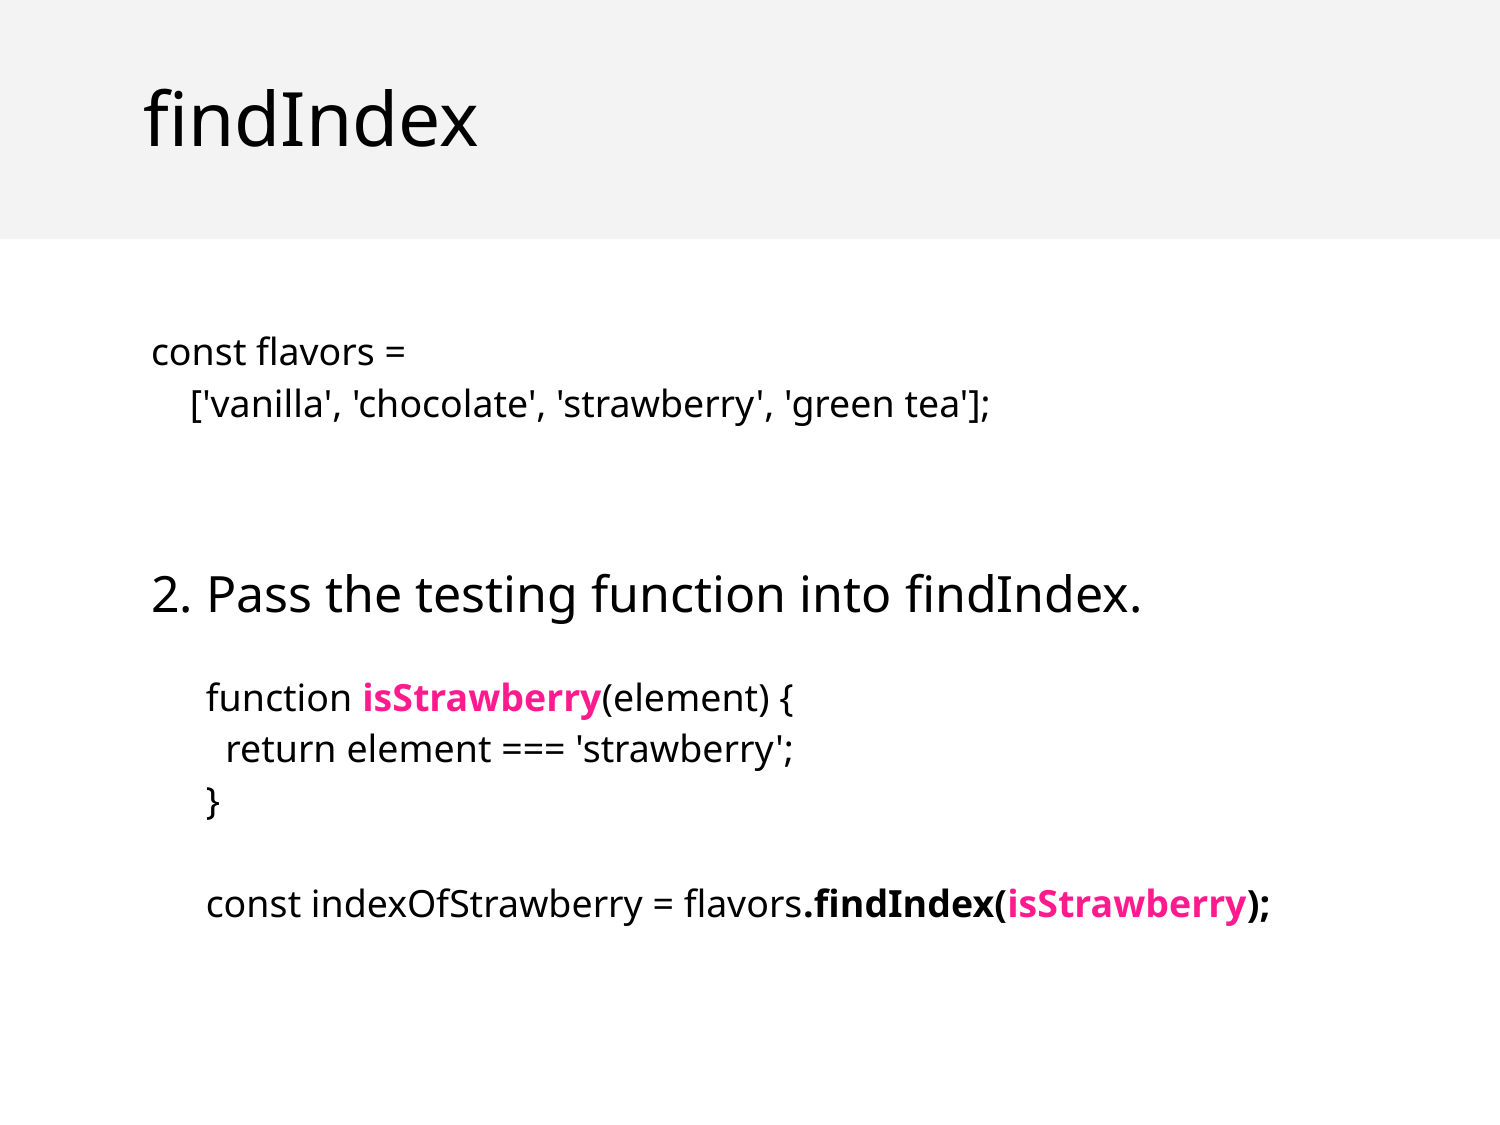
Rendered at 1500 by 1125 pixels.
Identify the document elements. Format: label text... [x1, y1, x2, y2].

text_box function isStrawberry(element) { return element === 'strawberry'; } const indexOfStrawberry = flavors.findIndex(isStrawberry); [190, 651, 1435, 1125]
text_box 2. Pass the testing function into findIndex. [135, 538, 1380, 679]
title findIndex [128, 56, 1372, 183]
text_box const flavors = ['vanilla', 'chocolate', 'strawberry', 'green tea']; [135, 306, 1380, 448]
